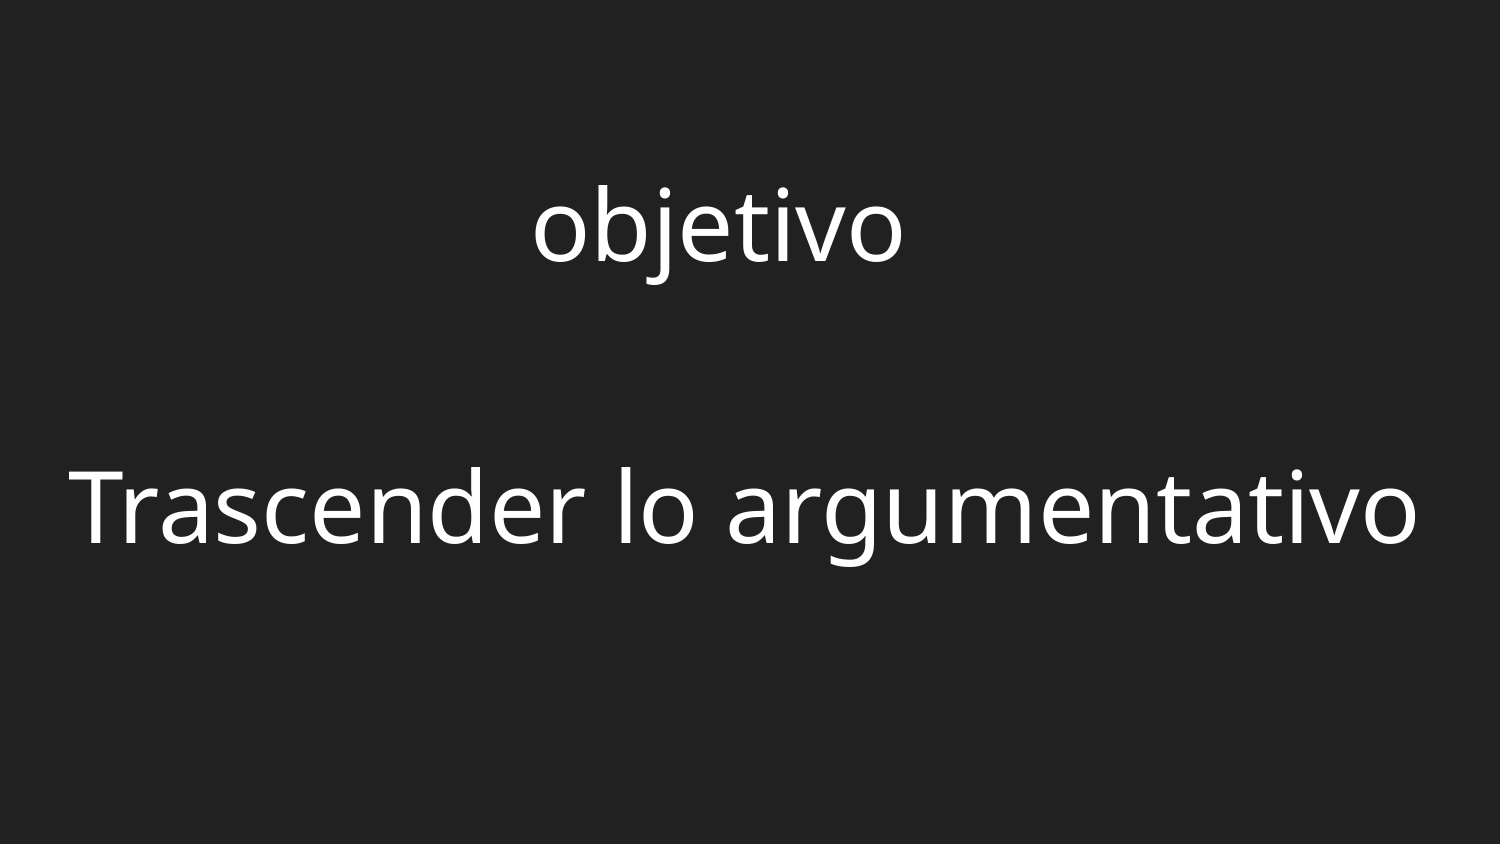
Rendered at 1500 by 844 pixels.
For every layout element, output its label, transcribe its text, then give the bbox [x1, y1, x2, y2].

title objetivo [0, 129, 1465, 296]
title Trascender lo argumentativo [0, 412, 1491, 579]
